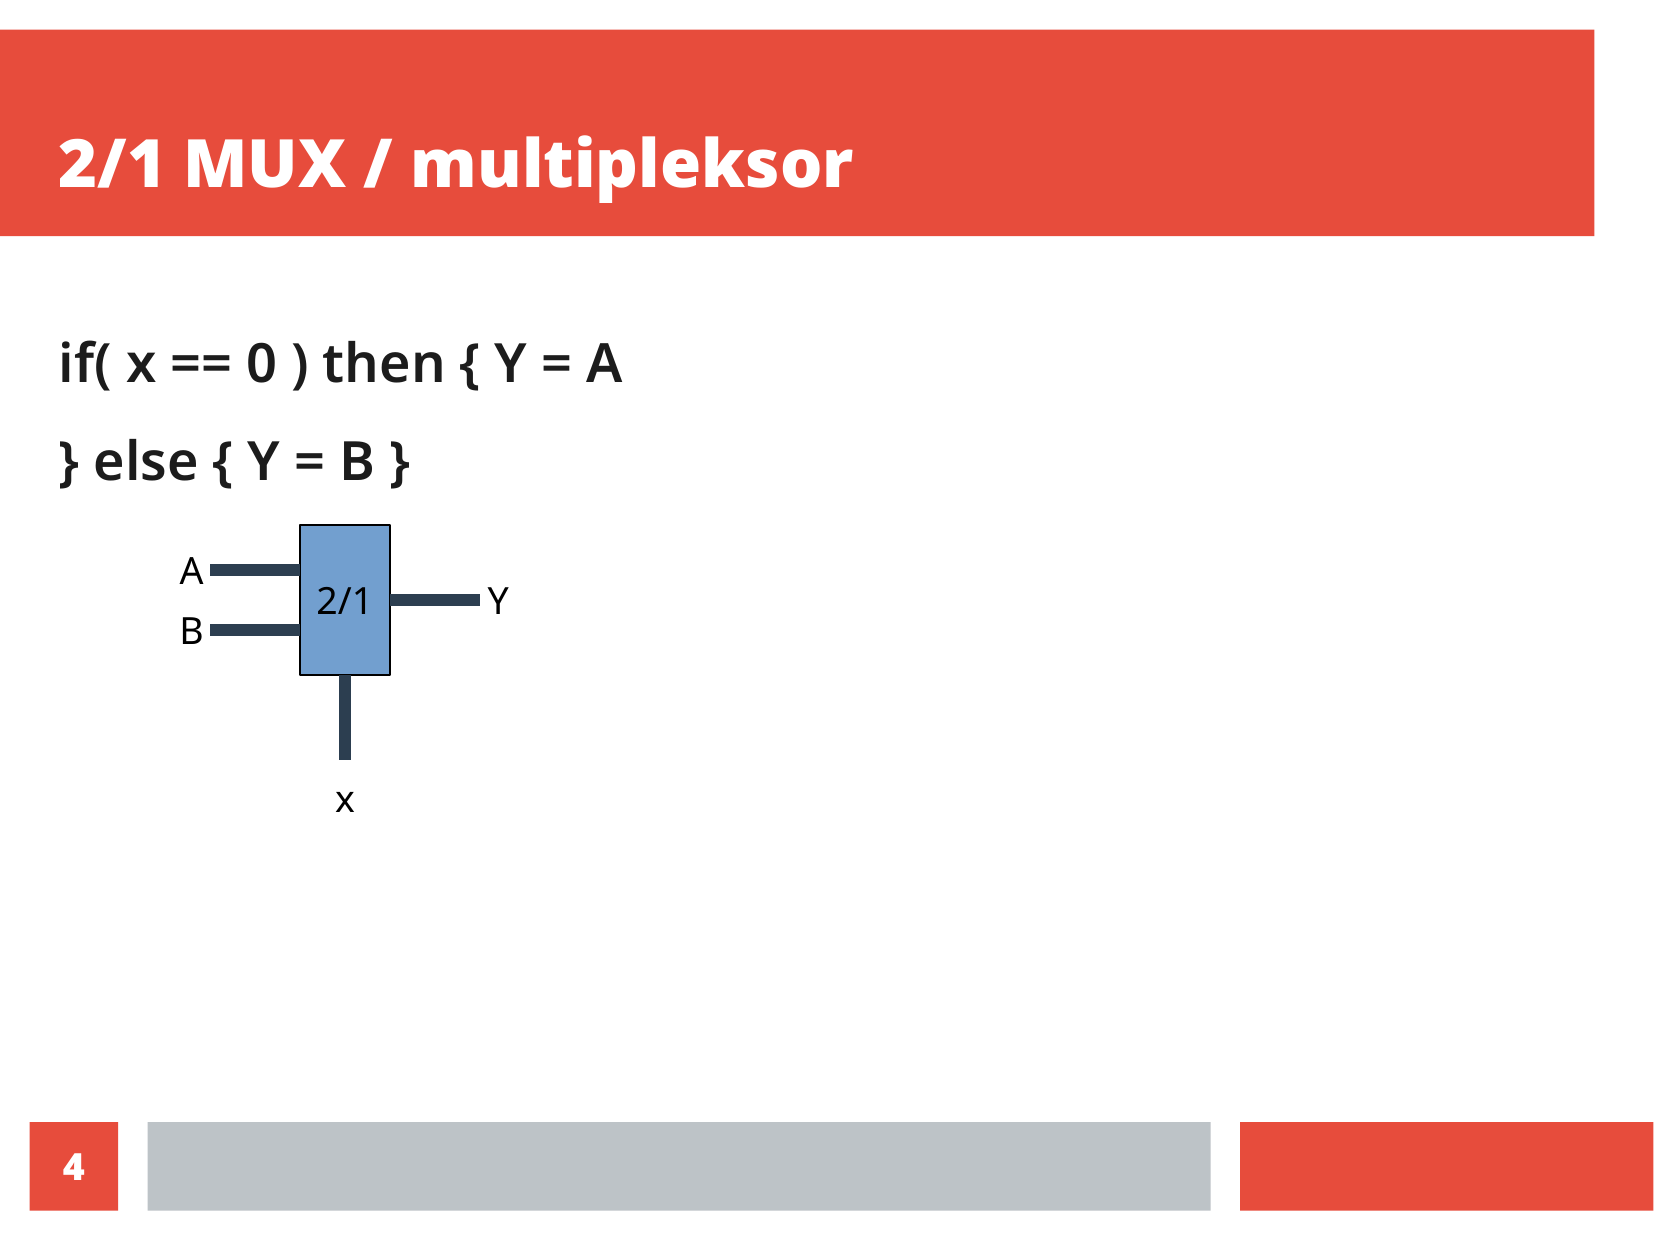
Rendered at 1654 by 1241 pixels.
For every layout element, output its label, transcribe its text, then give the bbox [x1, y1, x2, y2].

list if( x == 0 ) then { Y = A } else { Y = B } [59, 324, 1565, 1093]
text_box 2/1 [300, 525, 391, 676]
text_box x [315, 765, 376, 822]
title 2/1 MUX / multipleksor [59, 59, 1595, 207]
